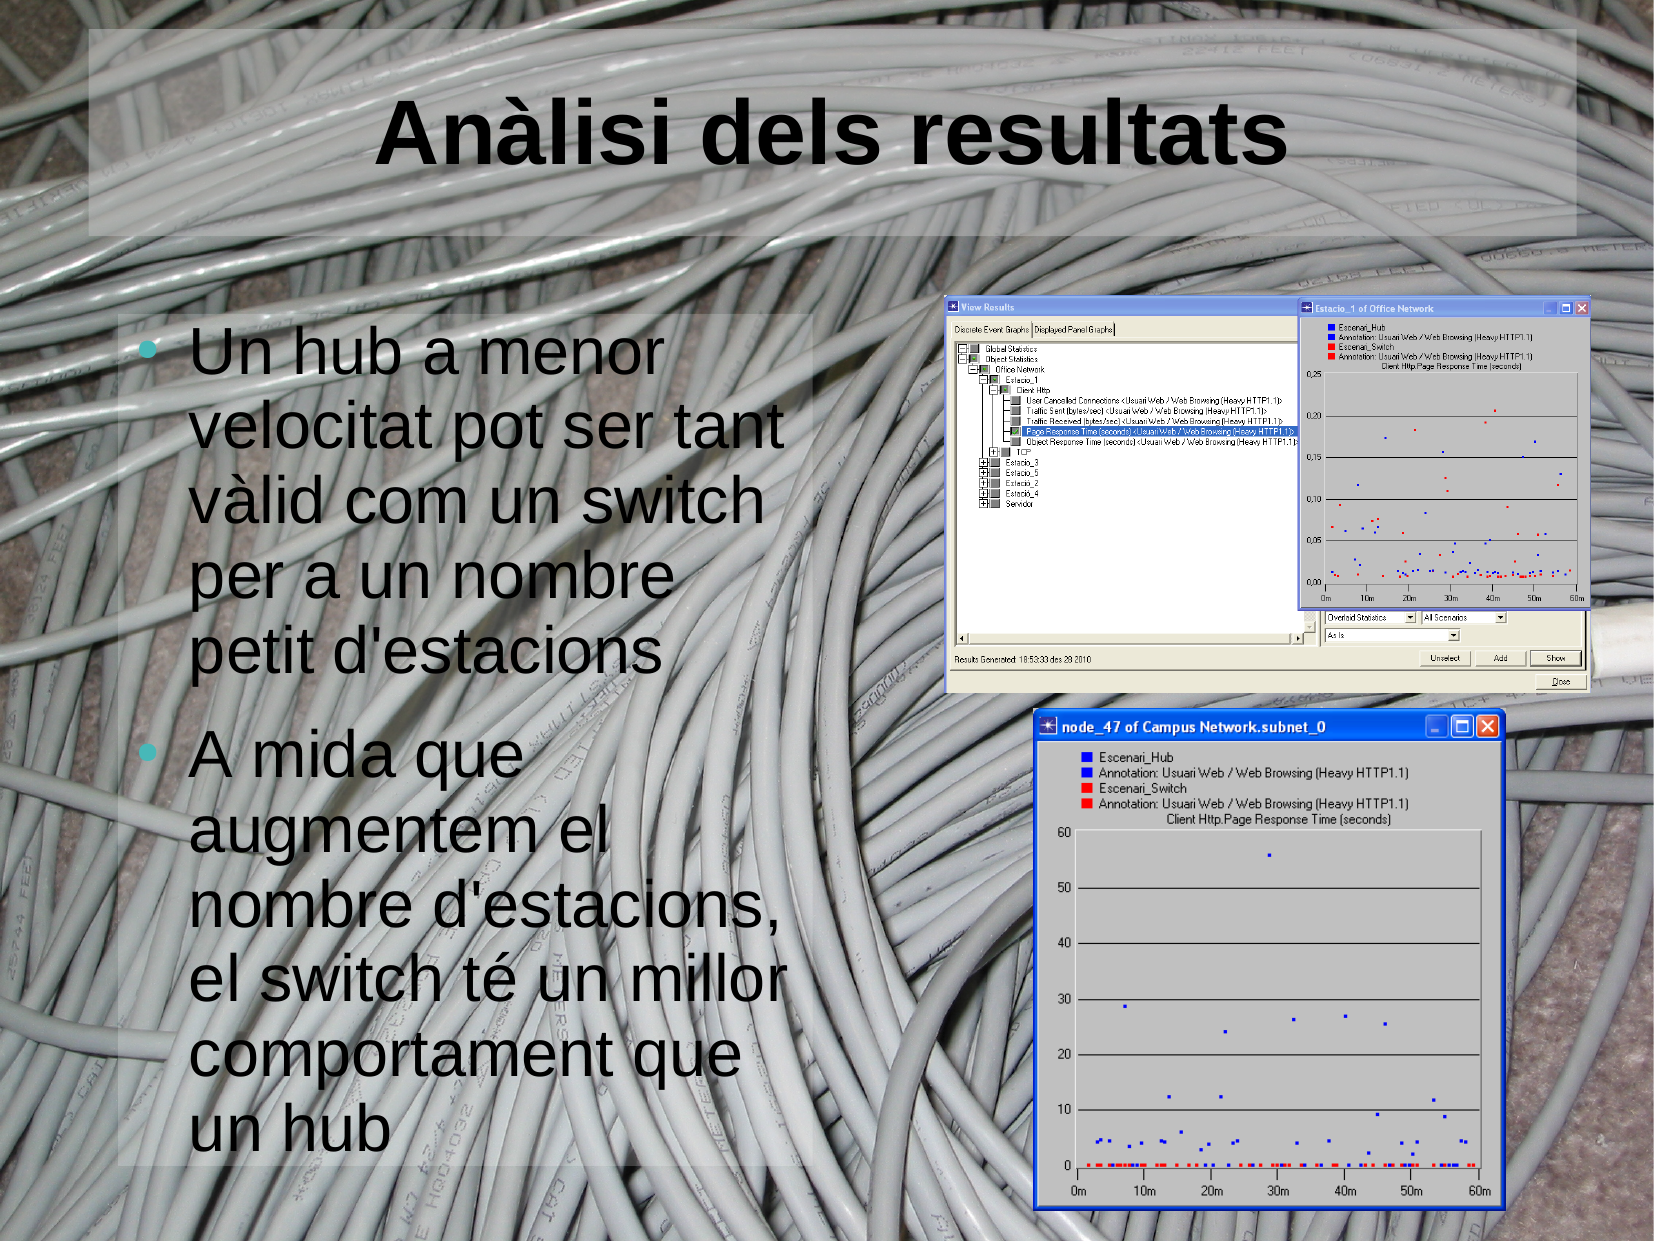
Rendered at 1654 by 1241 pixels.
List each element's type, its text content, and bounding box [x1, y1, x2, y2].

picture [0, 0, 1654, 1241]
list Un hub a menor velocitat pot ser tant vàlid com un switch per a un nombre petit d'estacions A mida que augmentem el nombre d'estacions, el switch té un millor comportament que un hub [118, 313, 813, 1166]
title Anàlisi dels resultats [88, 29, 1577, 237]
